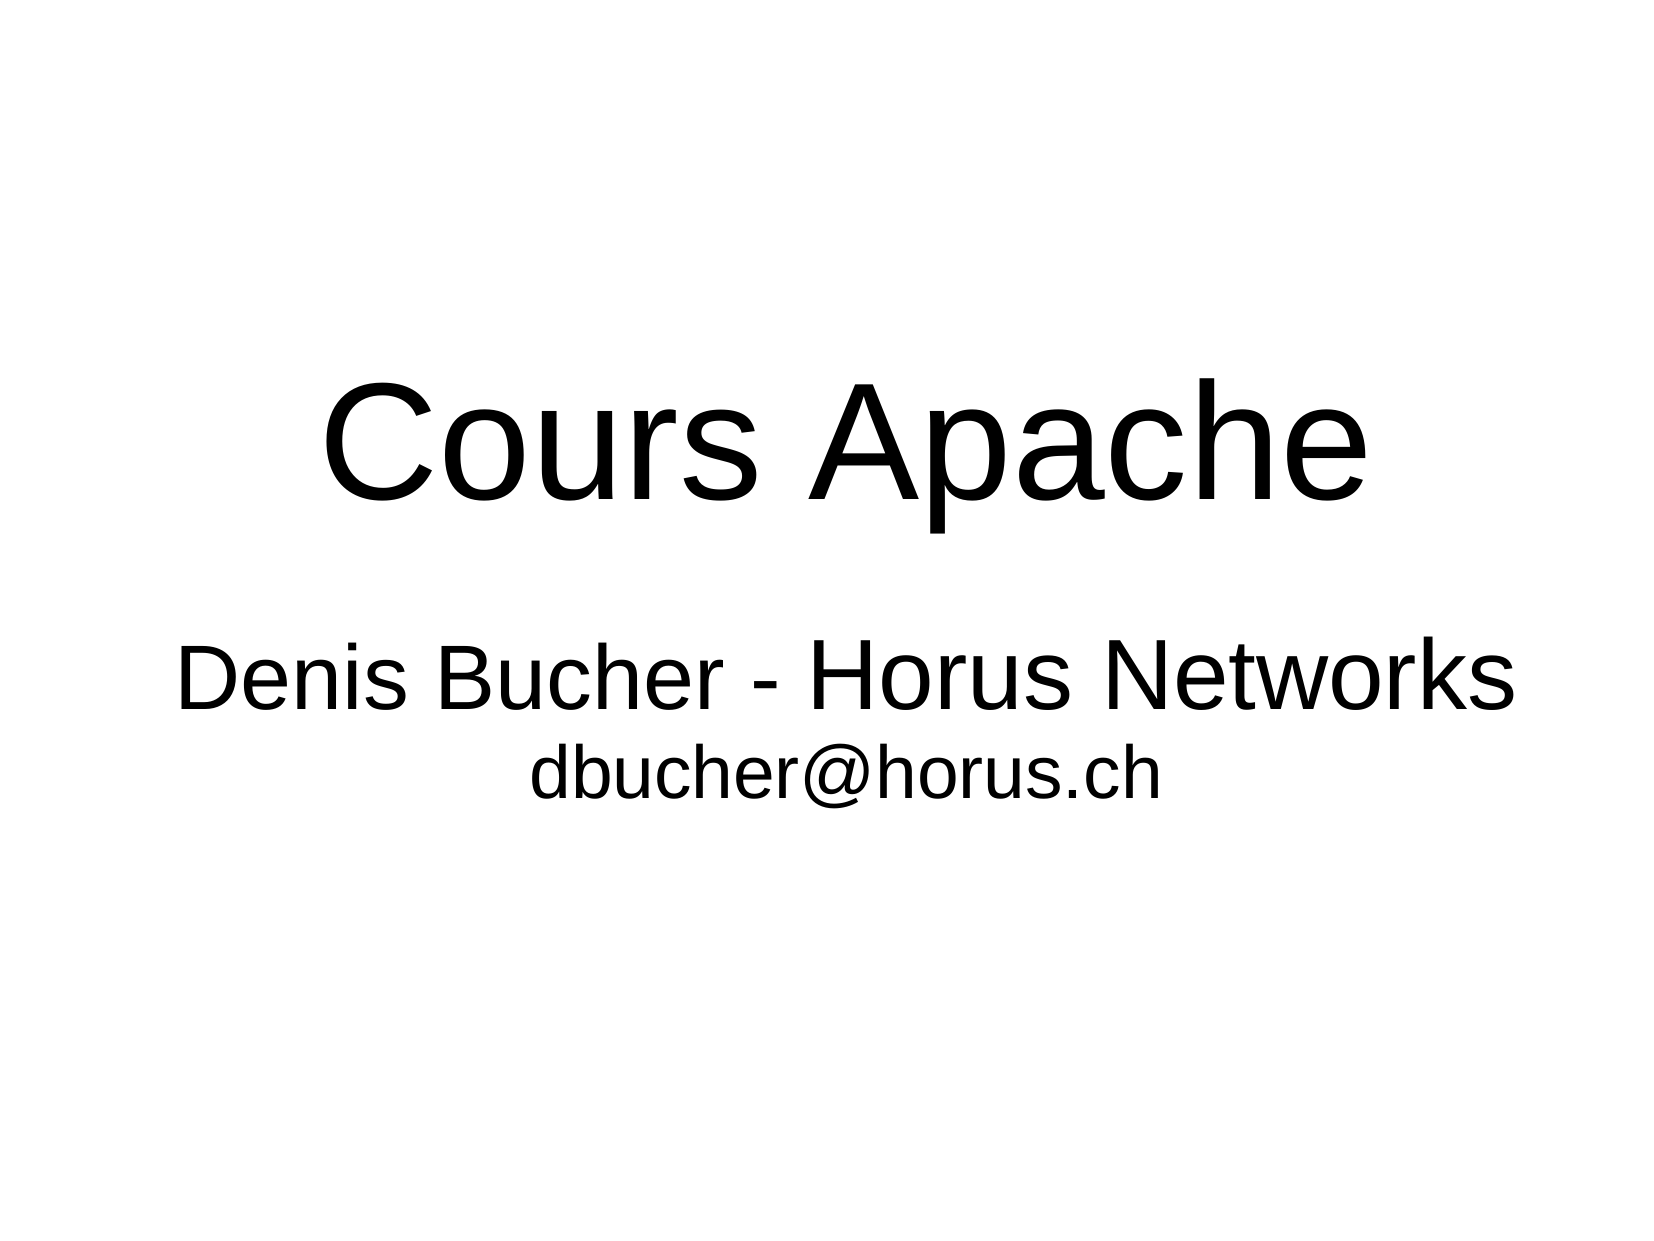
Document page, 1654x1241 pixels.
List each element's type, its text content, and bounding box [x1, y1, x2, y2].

title Cours Apache Denis Bucher - Horus Networks dbucher@horus.ch [140, 349, 1553, 815]
